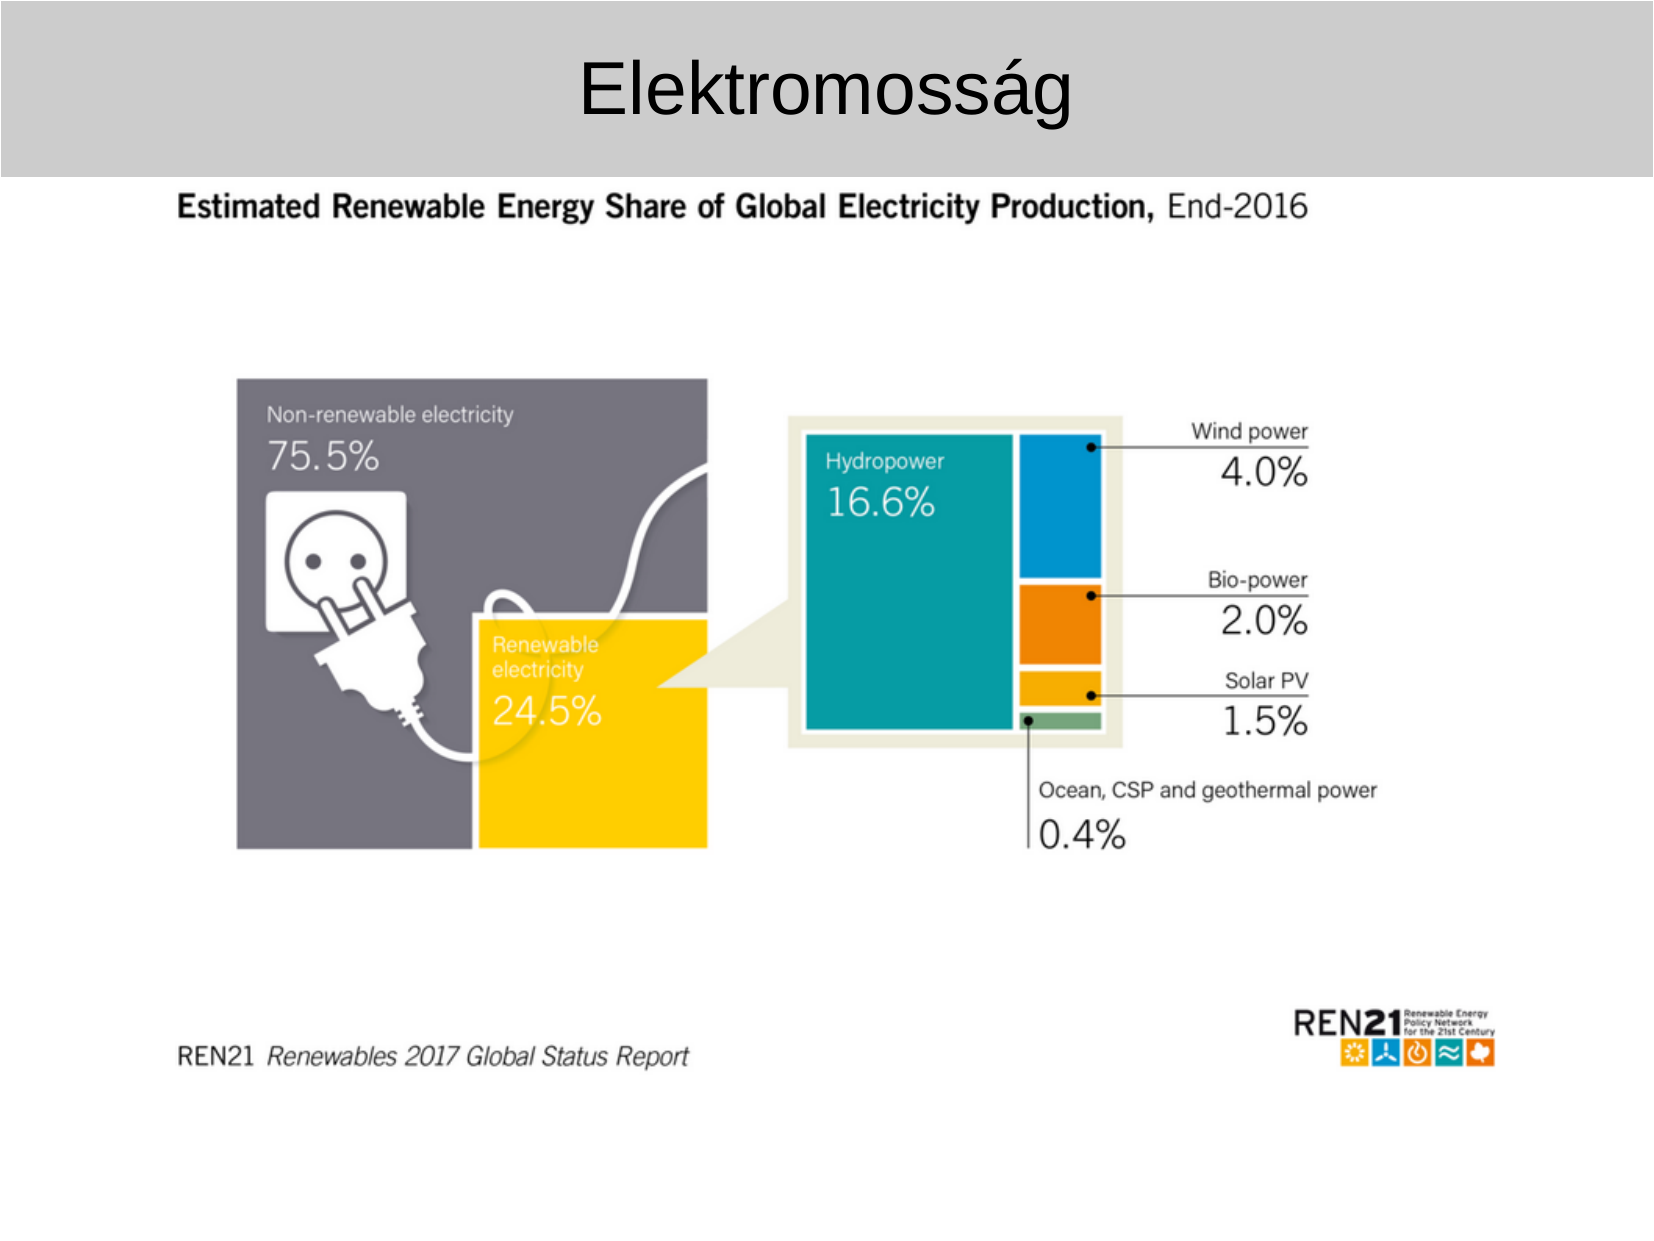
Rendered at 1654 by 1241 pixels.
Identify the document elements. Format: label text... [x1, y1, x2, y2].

text_box Elektromosság [0, 0, 1654, 178]
picture [174, 178, 1503, 1076]
